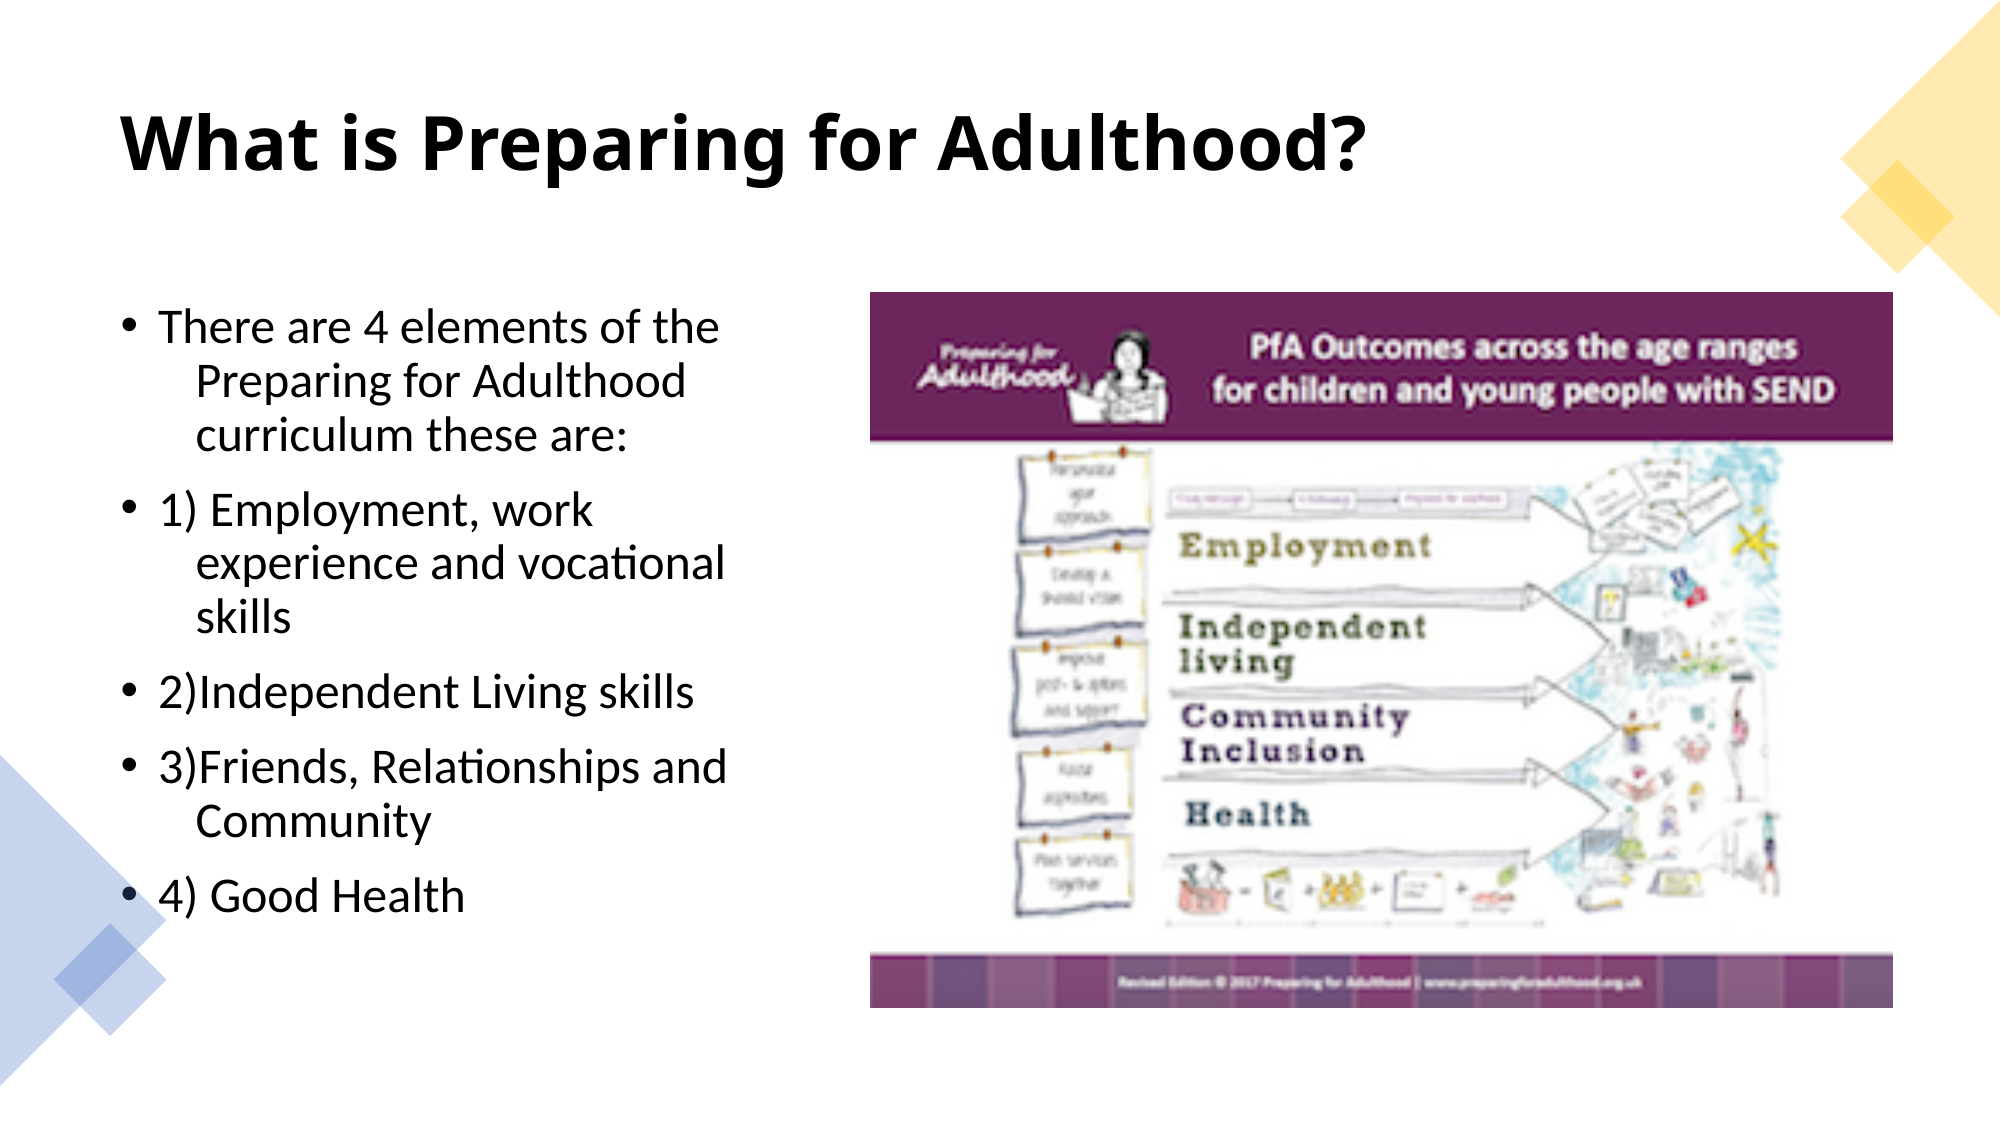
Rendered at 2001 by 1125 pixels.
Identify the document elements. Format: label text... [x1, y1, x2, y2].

text_box [0, 0, 2000, 1125]
list There are 4 elements of the Preparing for Adulthood curriculum these are: 1) Employment, work experience and vocational skills 2)Independent Living skills 3)Friends, Relationships and Community 4) Good Health [105, 292, 764, 1014]
title What is Preparing for Adulthood? [105, 52, 1895, 240]
picture [870, 292, 1893, 1009]
